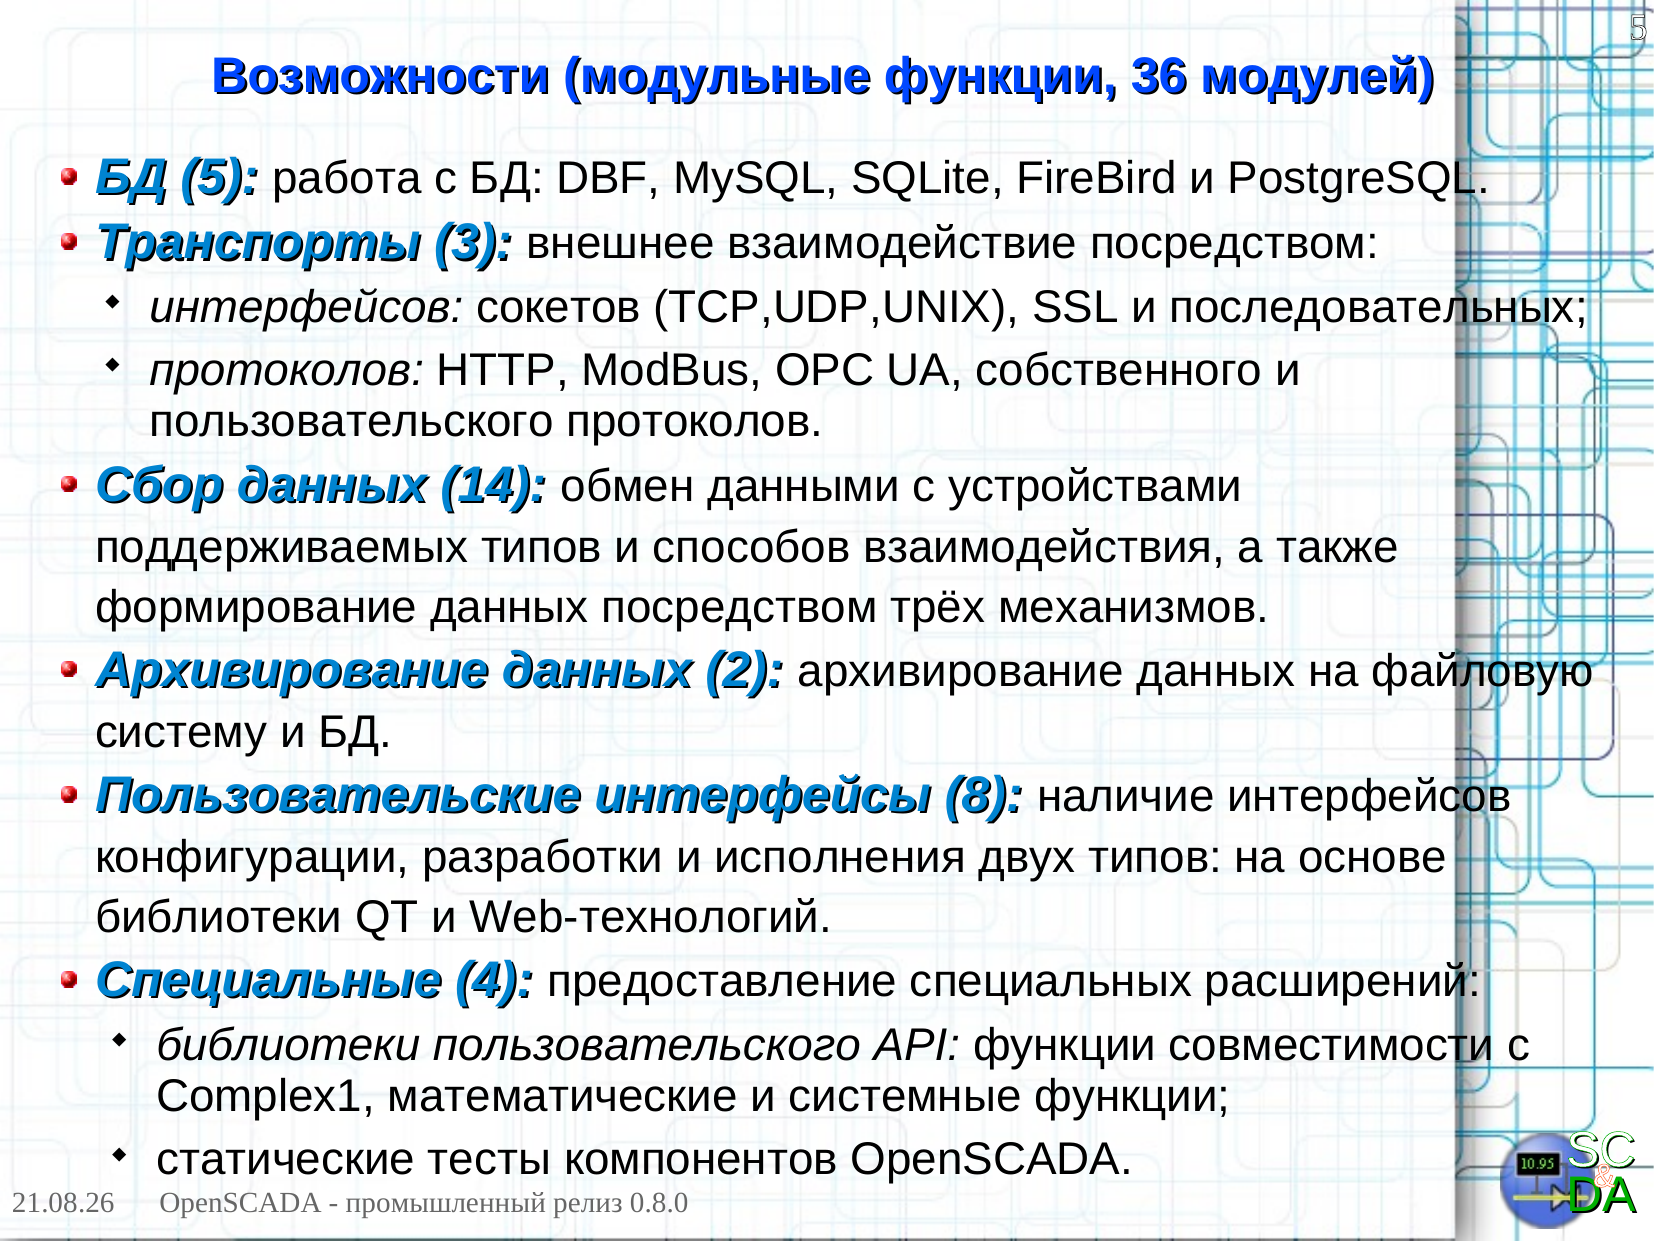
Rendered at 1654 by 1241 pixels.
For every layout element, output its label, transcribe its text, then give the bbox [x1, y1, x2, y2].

list БД (5): работа с БД: DBF, MySQL, SQLite, FireBird и PostgreSQL. Транспорты (3): внешнее взаимодействие посредством: интерфейсов: сокетов (TCP,UDP,UNIX), SSL и последовательных; протоколов: HTTP, ModBus, OPC UA, собственного и пользовательского протоколов. Сбор данных (14): обмен данными с устройствами поддерживаемых типов и способов взаимодействия, а также формирование данных посредством трёх механизмов. Архивирование данных (2): архивирование данных на файловую систему и БД. Пользовательские интерфейсы (8): наличие интерфейсов конфигурации, разработки и исполнения двух типов: на основе библиотеки QT и Web-технологий. Специальные (4): предоставление специальных расширений: библиотеки пользовательского API: функции совместимости с Complex1, математические и системные функции; статические тесты компонентов OpenSCADA. [50, 138, 1611, 1176]
title Возможности (модульные функции, 36 модулей) [43, 42, 1603, 98]
picture [0, 0, 1654, 1241]
